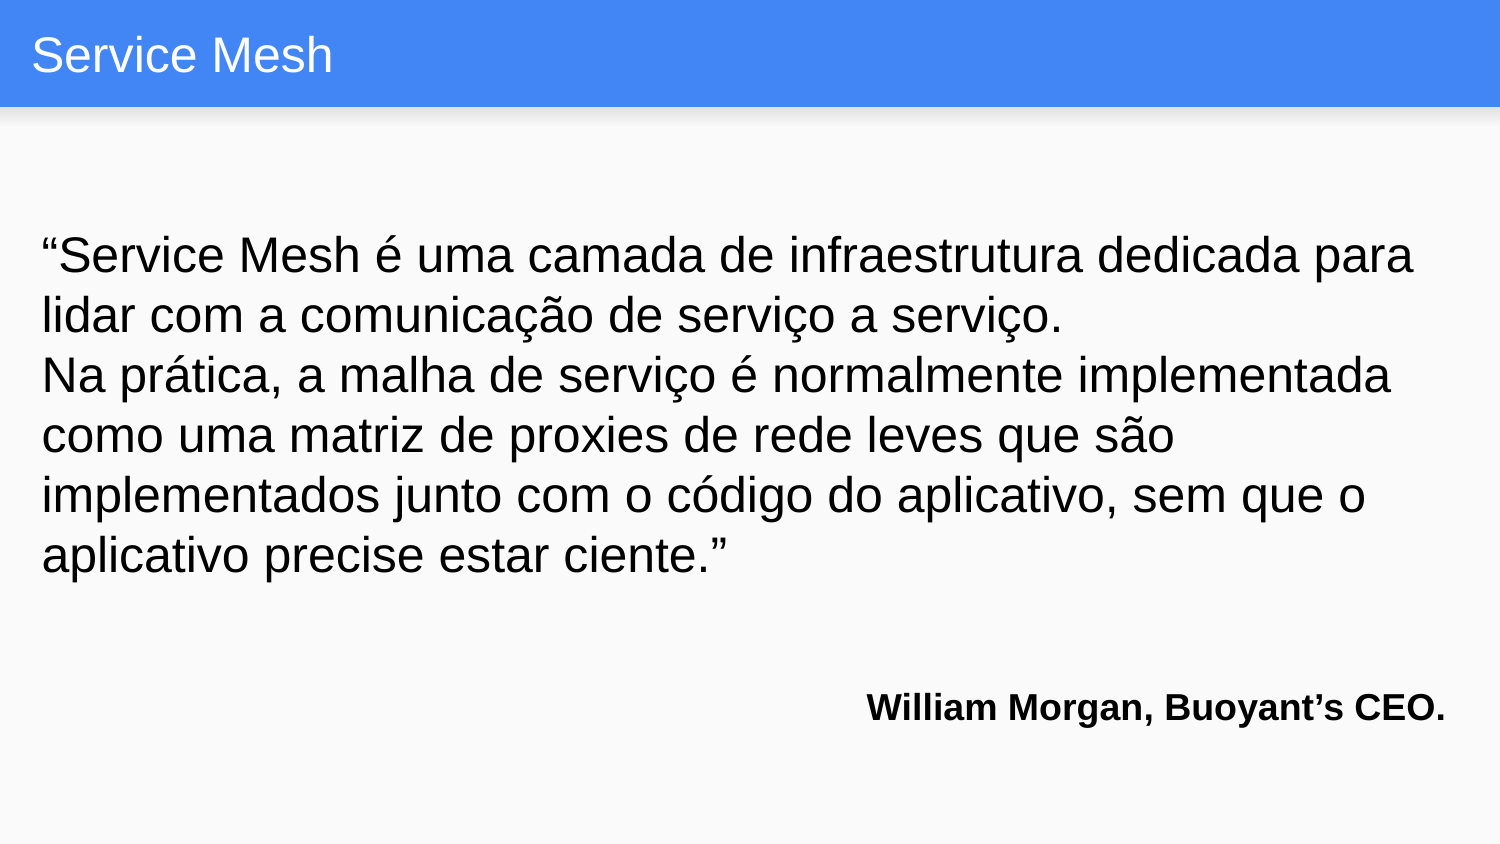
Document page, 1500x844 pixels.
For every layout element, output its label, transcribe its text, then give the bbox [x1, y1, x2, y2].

text_box “Service Mesh é uma camada de infraestrutura dedicada para lidar com a comunicação de serviço a serviço. Na prática, a malha de serviço é normalmente implementada como uma matriz de proxies de rede leves que são implementados junto com o código do aplicativo, sem que o aplicativo precise estar ciente.” William Morgan, Buoyant’s CEO. [28, 216, 1479, 840]
title Service Mesh [16, 2, 1464, 102]
